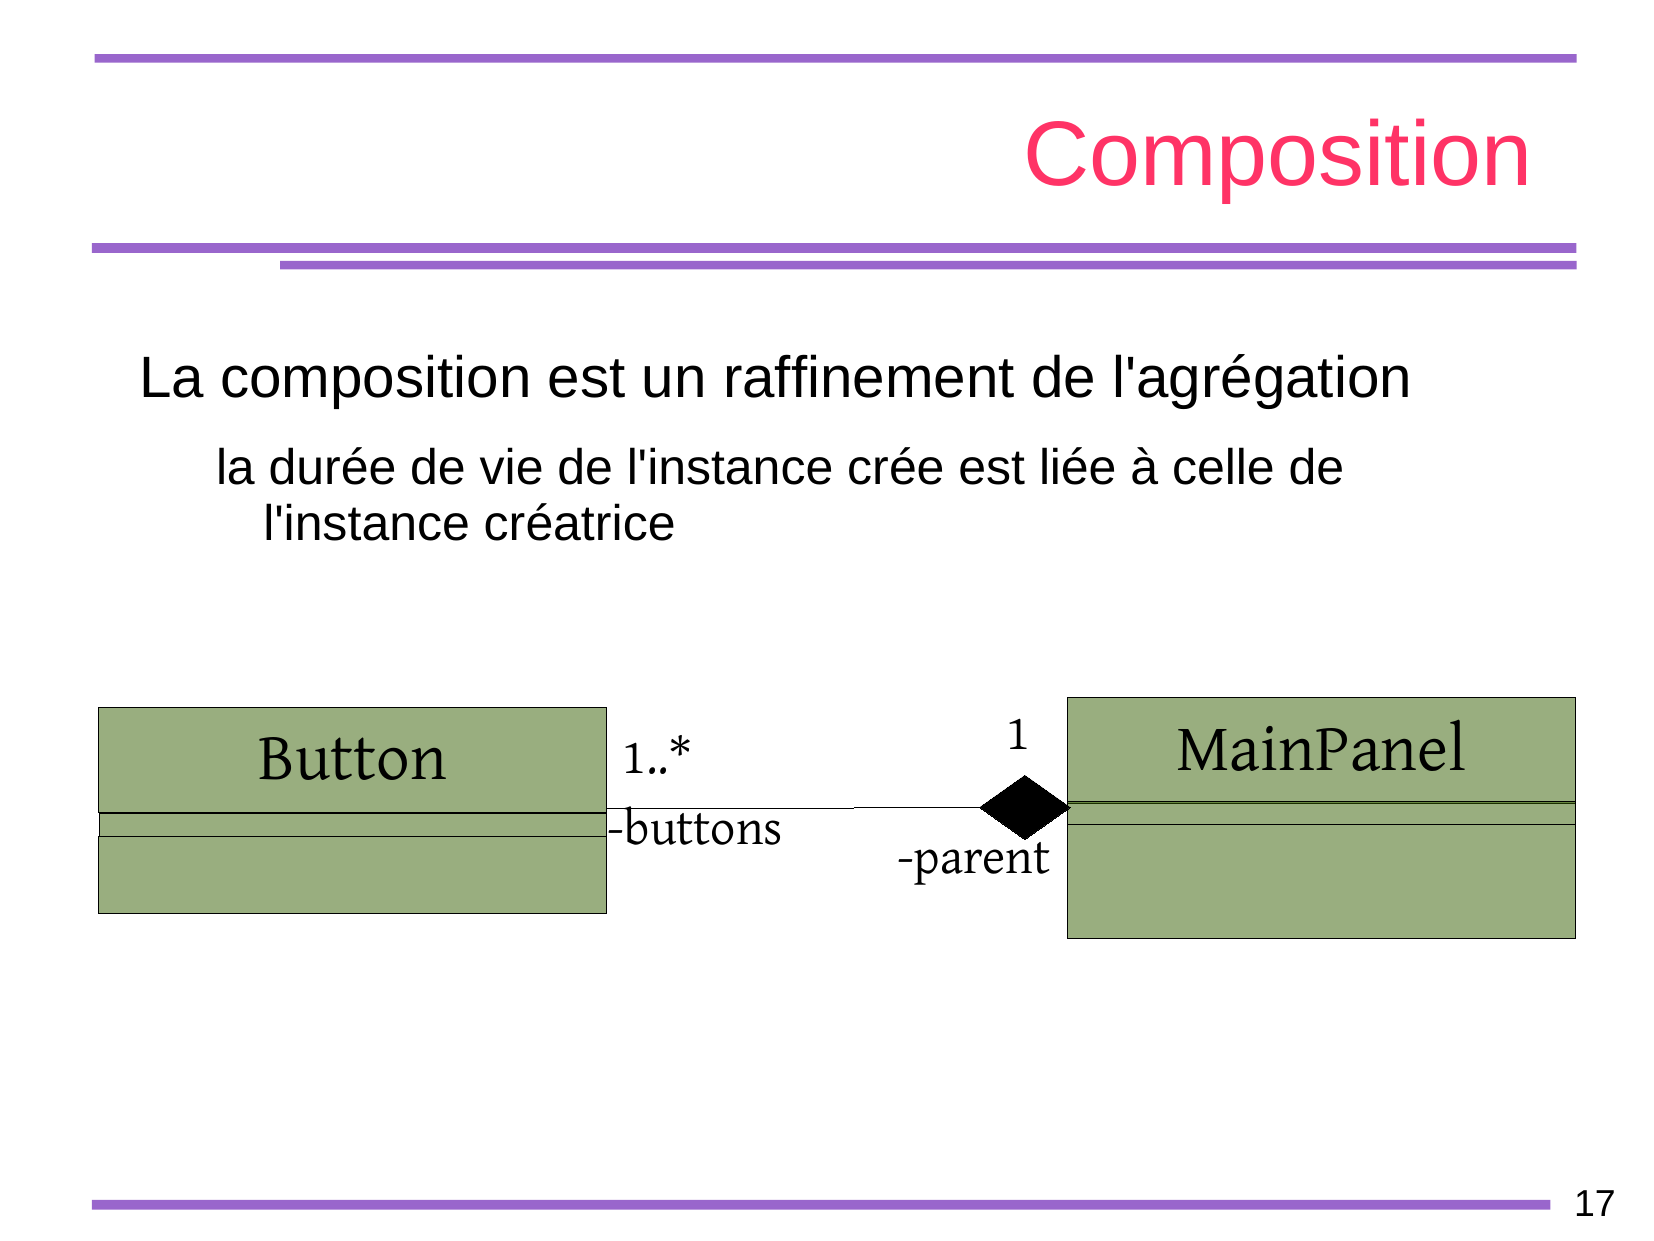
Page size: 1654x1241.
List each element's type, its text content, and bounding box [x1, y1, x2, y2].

text_box [979, 775, 1576, 939]
text_box -buttons [607, 801, 837, 860]
text_box Button [98, 707, 607, 813]
text_box 1 [1006, 706, 1038, 766]
text_box [98, 813, 607, 914]
list La composition est un raffinement de l'agrégation la durée de vie de l'instance crée est liée à celle de l'instance créatrice [121, 344, 1534, 636]
title Composition [121, 49, 1534, 257]
text_box -parent [897, 830, 1126, 889]
text_box 1..* [622, 730, 710, 789]
text_box MainPanel [1067, 697, 1576, 801]
